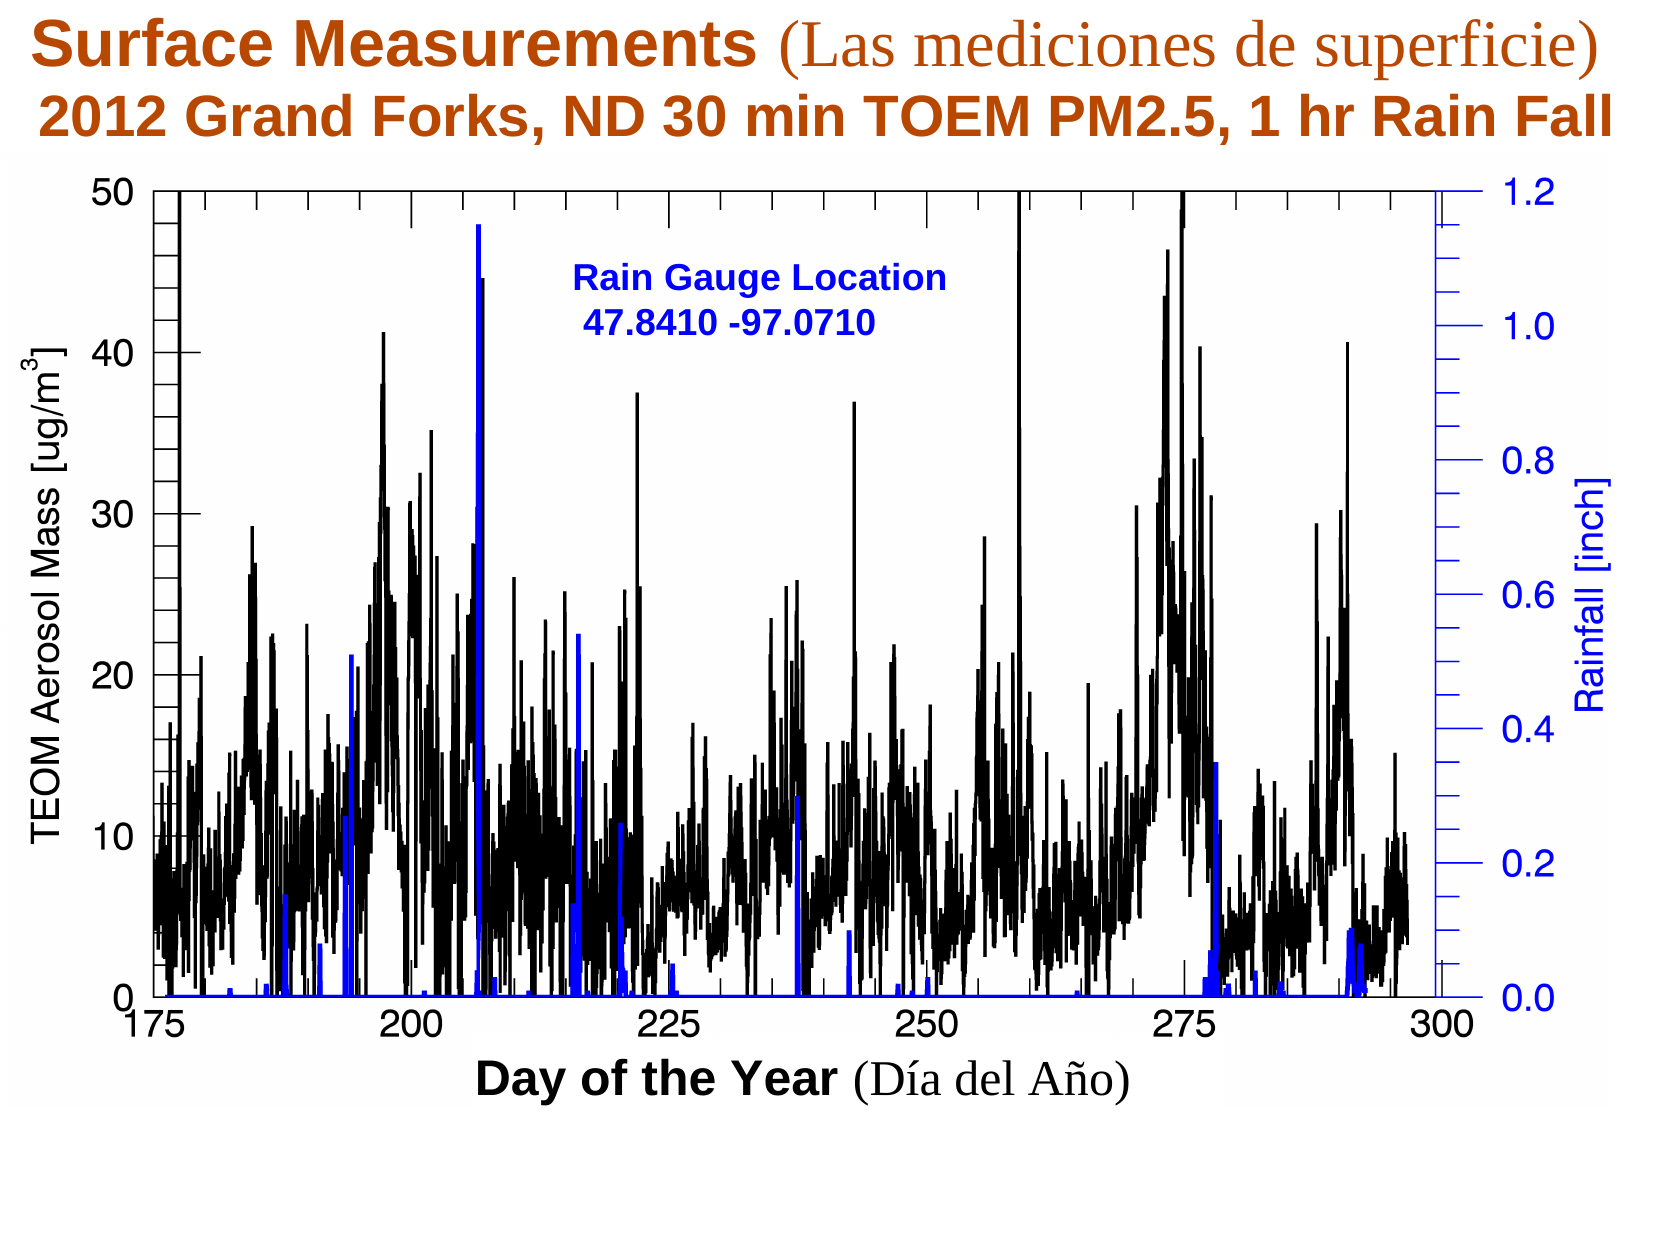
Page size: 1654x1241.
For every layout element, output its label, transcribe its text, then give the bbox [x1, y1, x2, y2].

text_box Rain Gauge Location 47.8410 -97.0710 [557, 245, 963, 351]
title Surface Measurements (Las mediciones de superficie) 2012 Grand Forks, ND 30 min TOEM PM2.5, 1 hr Rain Fall [2, 2, 1652, 153]
text_box Day of the Year (Día del Año) [471, 1038, 1222, 1114]
picture [1, 152, 1611, 1108]
